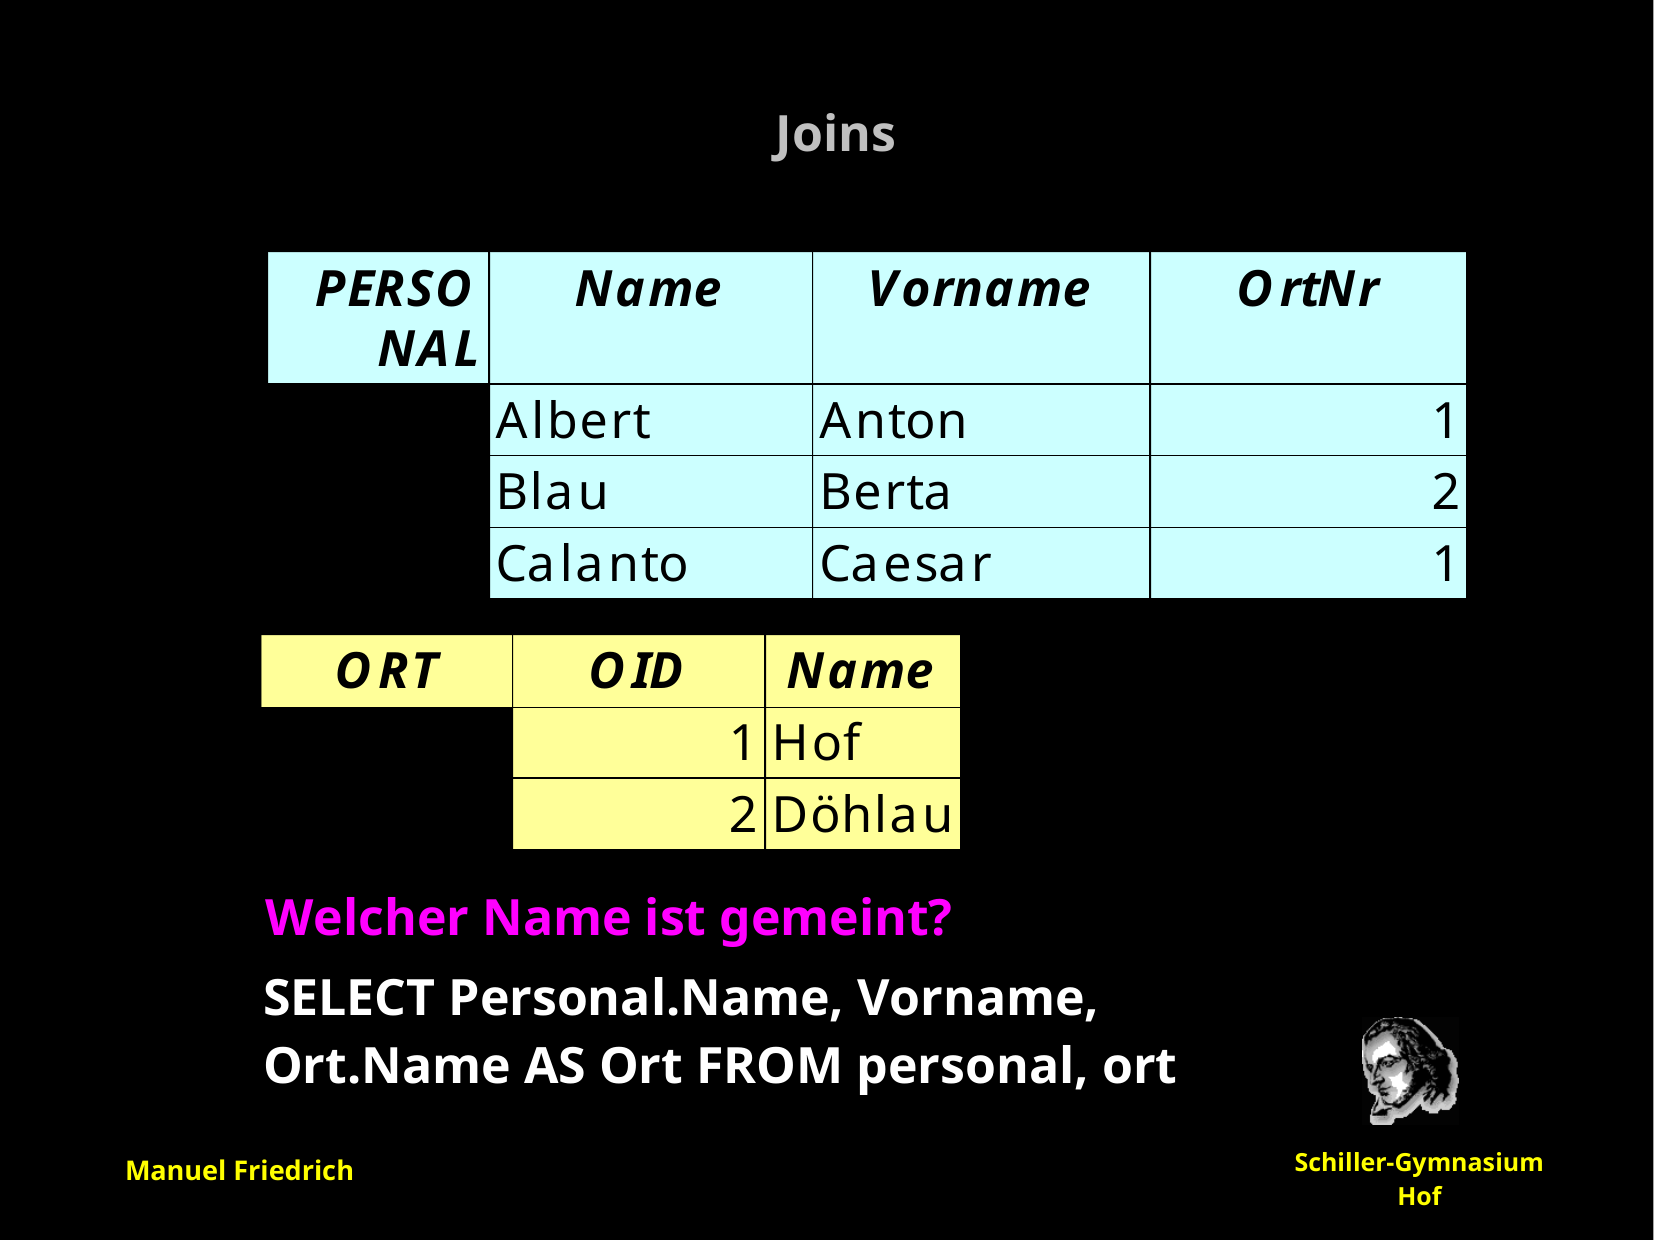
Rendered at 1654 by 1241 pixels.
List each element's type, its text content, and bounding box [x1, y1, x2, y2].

picture [1362, 1017, 1459, 1125]
chart [261, 252, 1562, 939]
text_box Welcher Name ist gemeint? [265, 881, 965, 943]
text_box Manuel Friedrich [124, 1151, 357, 1185]
text_box Joins [775, 98, 931, 160]
text_box SELECT Personal.Name, Vorname, Ort.Name AS Ort FROM personal, ort [263, 962, 1315, 1085]
text_box Schiller-Gymnasium Hof [1294, 1145, 1549, 1206]
